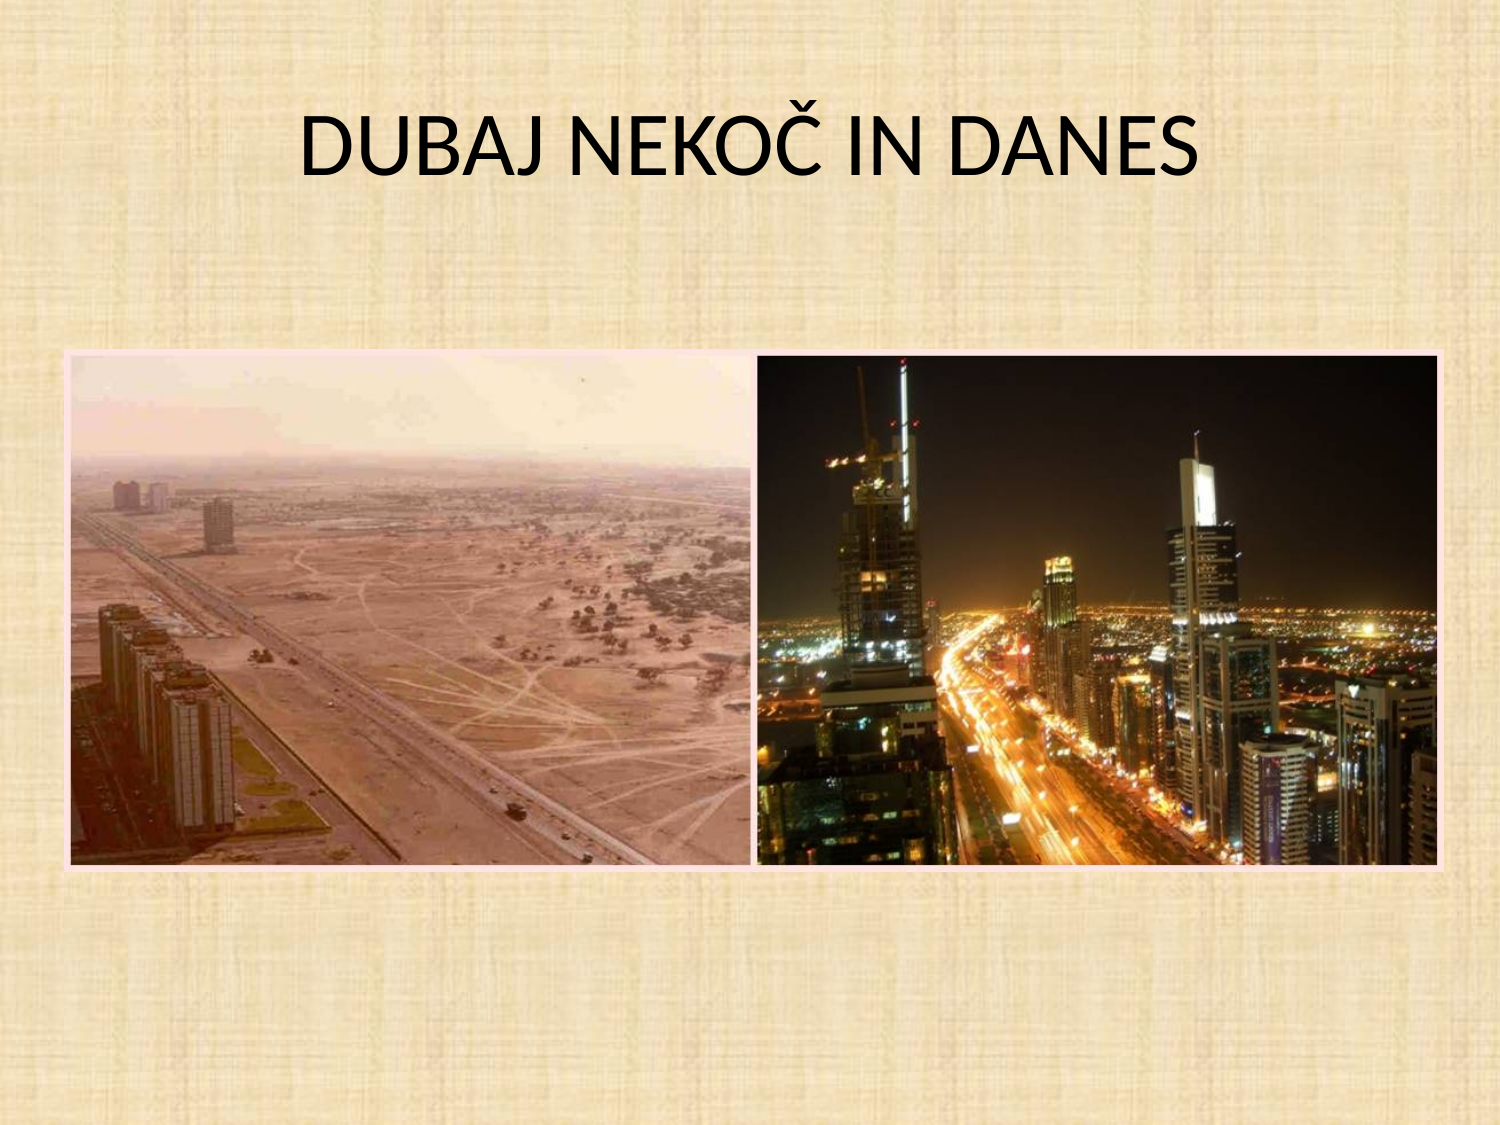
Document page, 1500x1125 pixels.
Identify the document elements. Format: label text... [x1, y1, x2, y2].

picture [0, 0, 1500, 1125]
title DUBAJ NEKOČ IN DANES [75, 45, 1425, 233]
